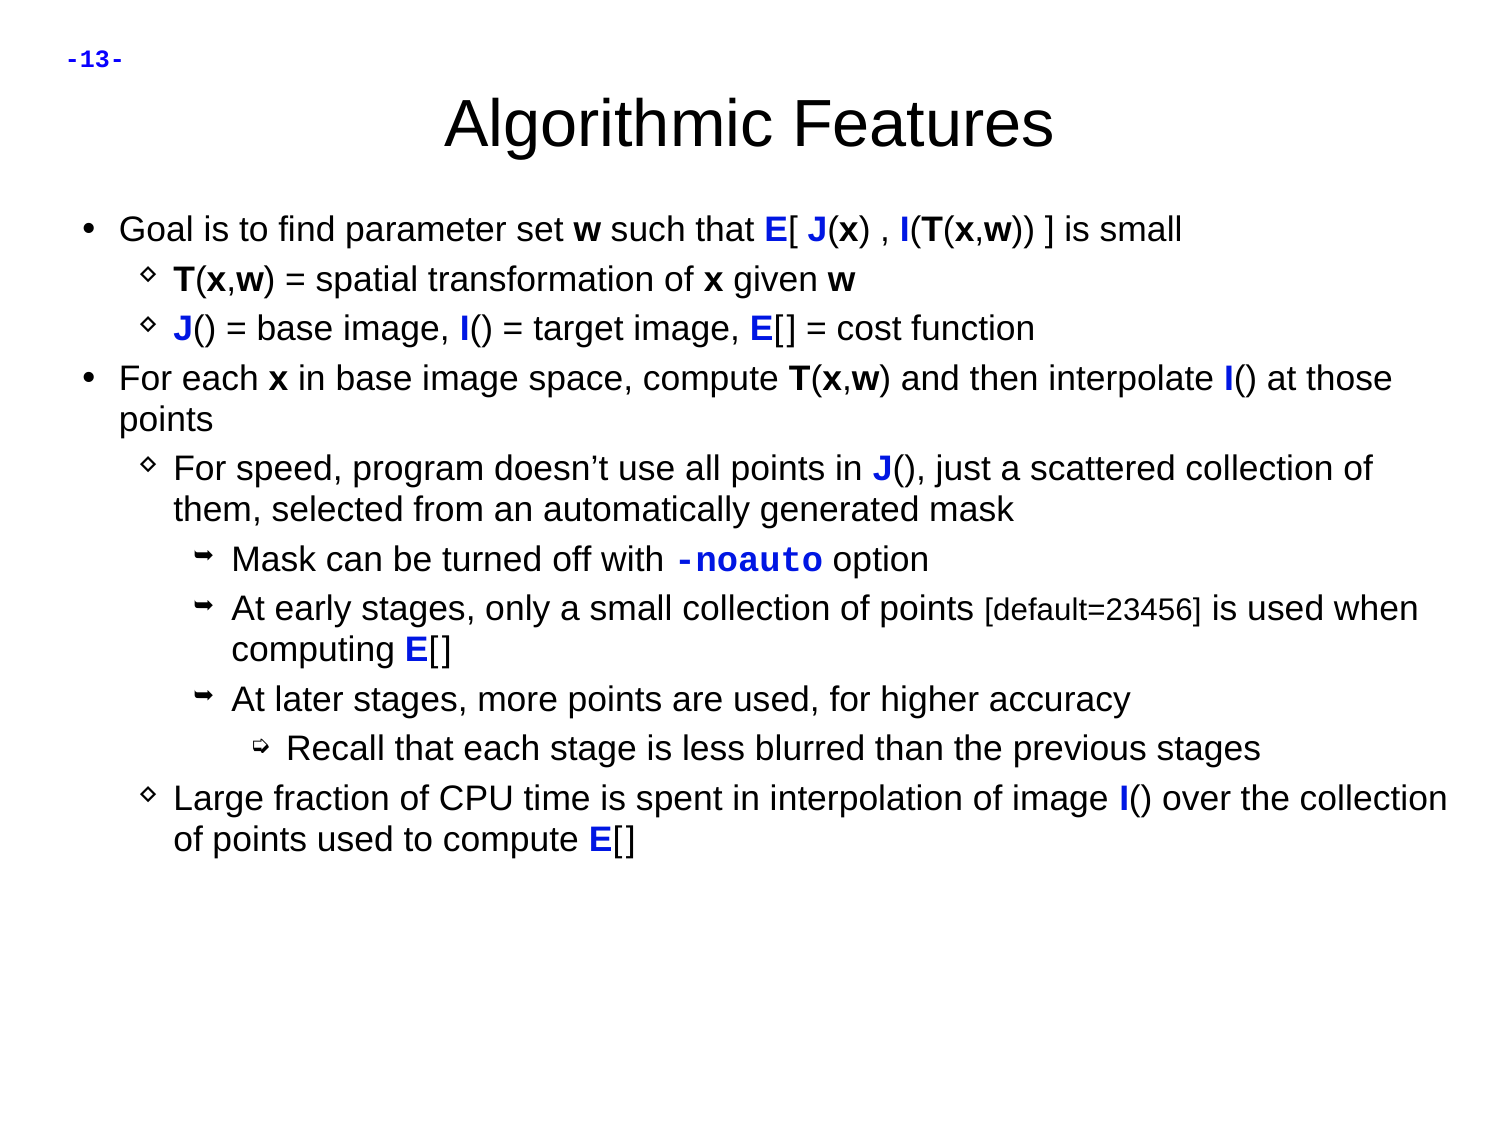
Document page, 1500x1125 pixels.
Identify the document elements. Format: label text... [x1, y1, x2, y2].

text_box Algorithmic Features [112, 69, 1388, 170]
text_box Goal is to find parameter set w such that E[ J(x) , I(T(x,w)) ] is small T(x,w) = spatial transformation of x given w J() = base image, I() = target image, E[ ] = cost function For each x in base image space, compute T(x,w) and then interpolate I() at those points For speed, program doesn’t use all points in J(), just a scattered collection of them, selected from an automatically generated mask Mask can be turned off with -noauto option At early stages, only a small collection of points [default=23456] is used when computing E[ ] At later stages, more points are used, for higher accuracy Recall that each stage is less blurred than the previous stages Large fraction of CPU time is spent in interpolation of image I() over the collection of points used to compute E[ ] [66, 201, 1466, 1074]
